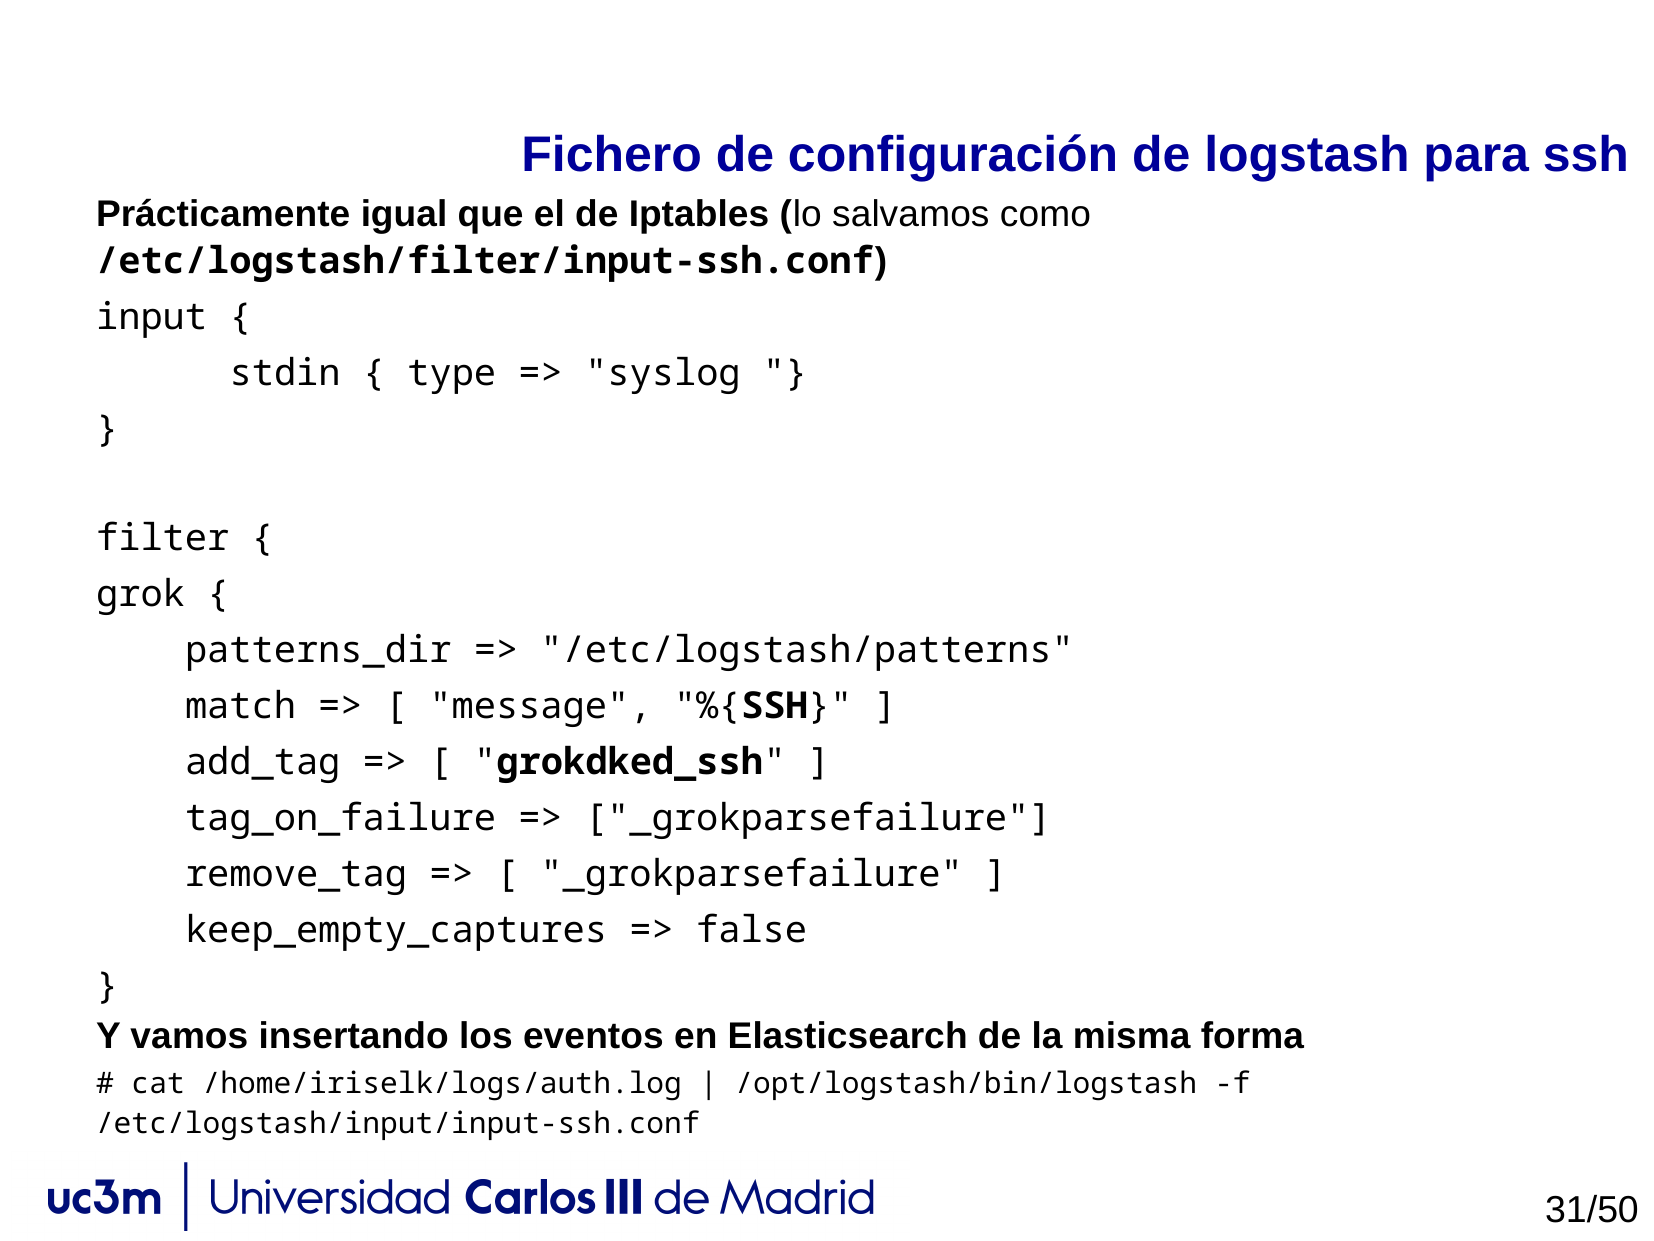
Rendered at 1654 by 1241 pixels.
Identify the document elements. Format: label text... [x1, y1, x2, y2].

title Fichero de configuración de logstash para ssh [129, 0, 1630, 182]
list Prácticamente igual que el de Iptables (lo salvamos como /etc/logstash/filter/input-ssh.conf) input { stdin { type => "syslog "} } filter { grok { patterns_dir => "/etc/logstash/patterns" match => [ "message", "%{SSH}" ] add_tag => [ "grokdked_ssh" ] tag_on_failure => ["_grokparsefailure"] remove_tag => [ "_grokparsefailure" ] keep_empty_captures => false } Y vamos insertando los eventos en Elasticsearch de la misma forma # cat /home/iriselk/logs/auth.log | /opt/logstash/bin/logstash -f /etc/logstash/input/input-ssh.conf [95, 192, 1584, 1147]
picture [11, 1151, 910, 1241]
